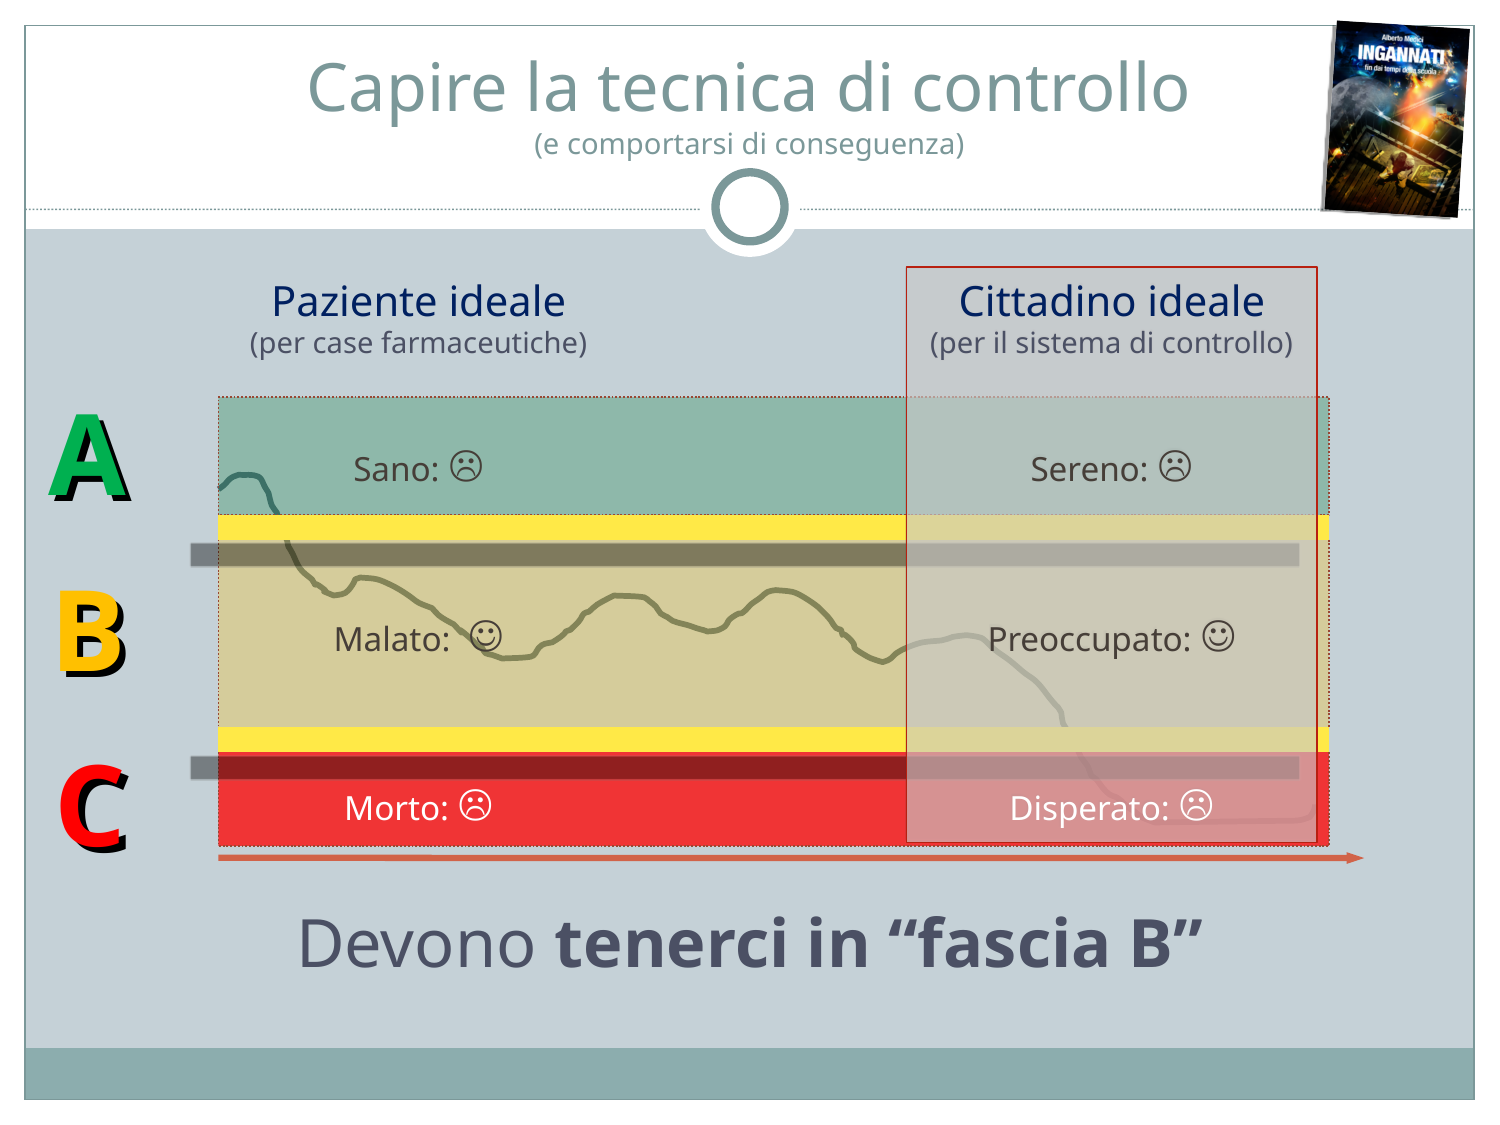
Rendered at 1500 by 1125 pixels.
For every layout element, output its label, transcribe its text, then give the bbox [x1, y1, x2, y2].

text_box [218, 752, 1329, 846]
text_box [615, 568, 906, 727]
text_box [218, 543, 222, 566]
text_box Cittadino ideale (per il sistema di controllo) Sereno:  Preoccupato:  Disperato:  [906, 267, 1318, 843]
text_box [218, 756, 222, 779]
text_box [615, 543, 906, 566]
text_box Paziente ideale (per case farmaceutiche) Sano:  Malato:  Morto:  [222, 781, 615, 843]
text_box Paziente ideale (per case farmaceutiche) Sano:  Malato:  Morto:  [222, 568, 615, 727]
text_box [1318, 540, 1329, 727]
text_box C [40, 726, 142, 877]
text_box [1318, 397, 1329, 515]
text_box [615, 756, 906, 779]
title Capire la tecnica di controllo (e comportarsi di conseguenza) [49, 37, 1330, 162]
text_box [615, 397, 906, 515]
picture [1324, 20, 1470, 219]
text_box Paziente ideale (per case farmaceutiche) Sano:  Malato:  Morto:  [222, 267, 615, 515]
text_box [218, 568, 222, 727]
text_box [218, 397, 222, 515]
text_box B [35, 551, 141, 701]
text_box A [34, 375, 142, 525]
text_box Devono tenerci in “fascia B” [123, 893, 1377, 990]
